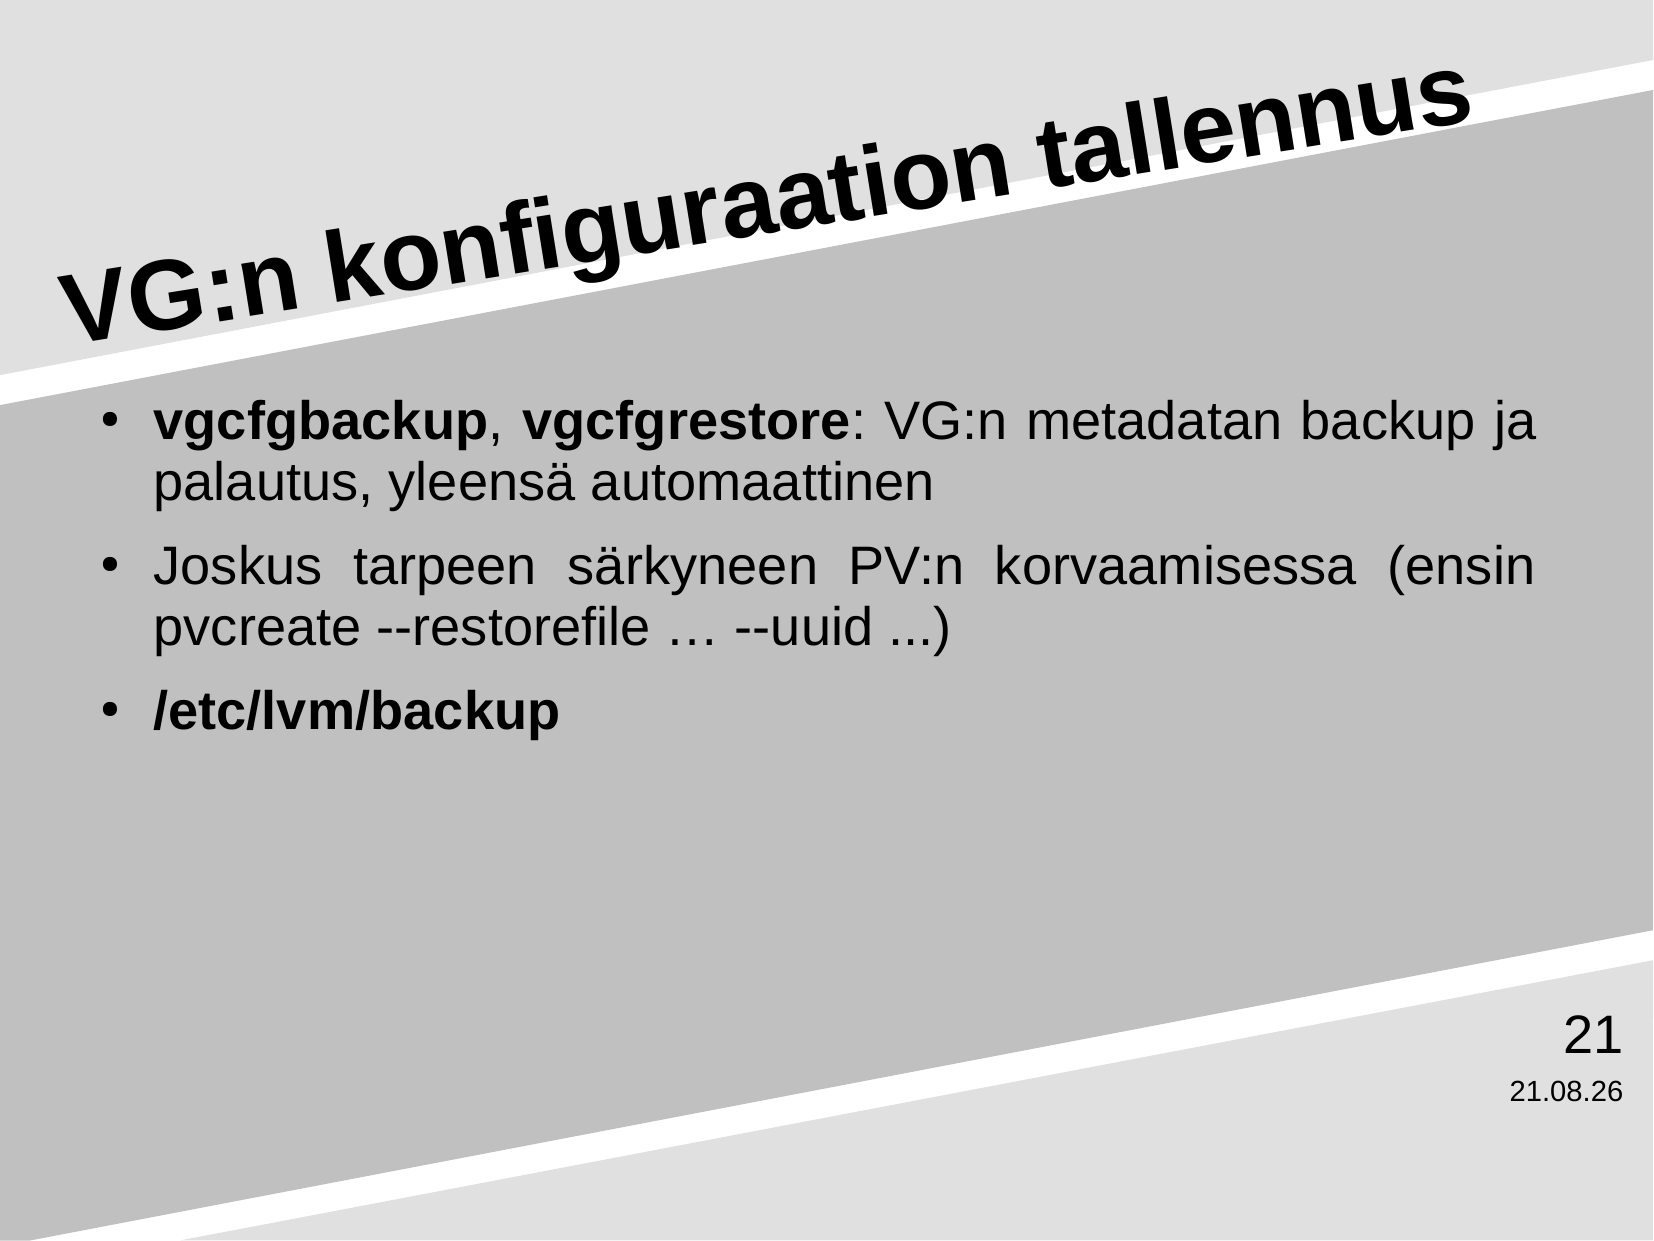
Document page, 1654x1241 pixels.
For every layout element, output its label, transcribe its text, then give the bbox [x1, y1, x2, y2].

list vgcfgbackup, vgcfgrestore: VG:n metadatan backup ja palautus, yleensä automaattinen Joskus tarpeen särkyneen PV:n korvaamisessa (ensin pvcreate --restorefile … --uuid ...) /etc/lvm/backup [82, 390, 1538, 1111]
title VG:n konfiguraation tallennus [45, 0, 1567, 421]
